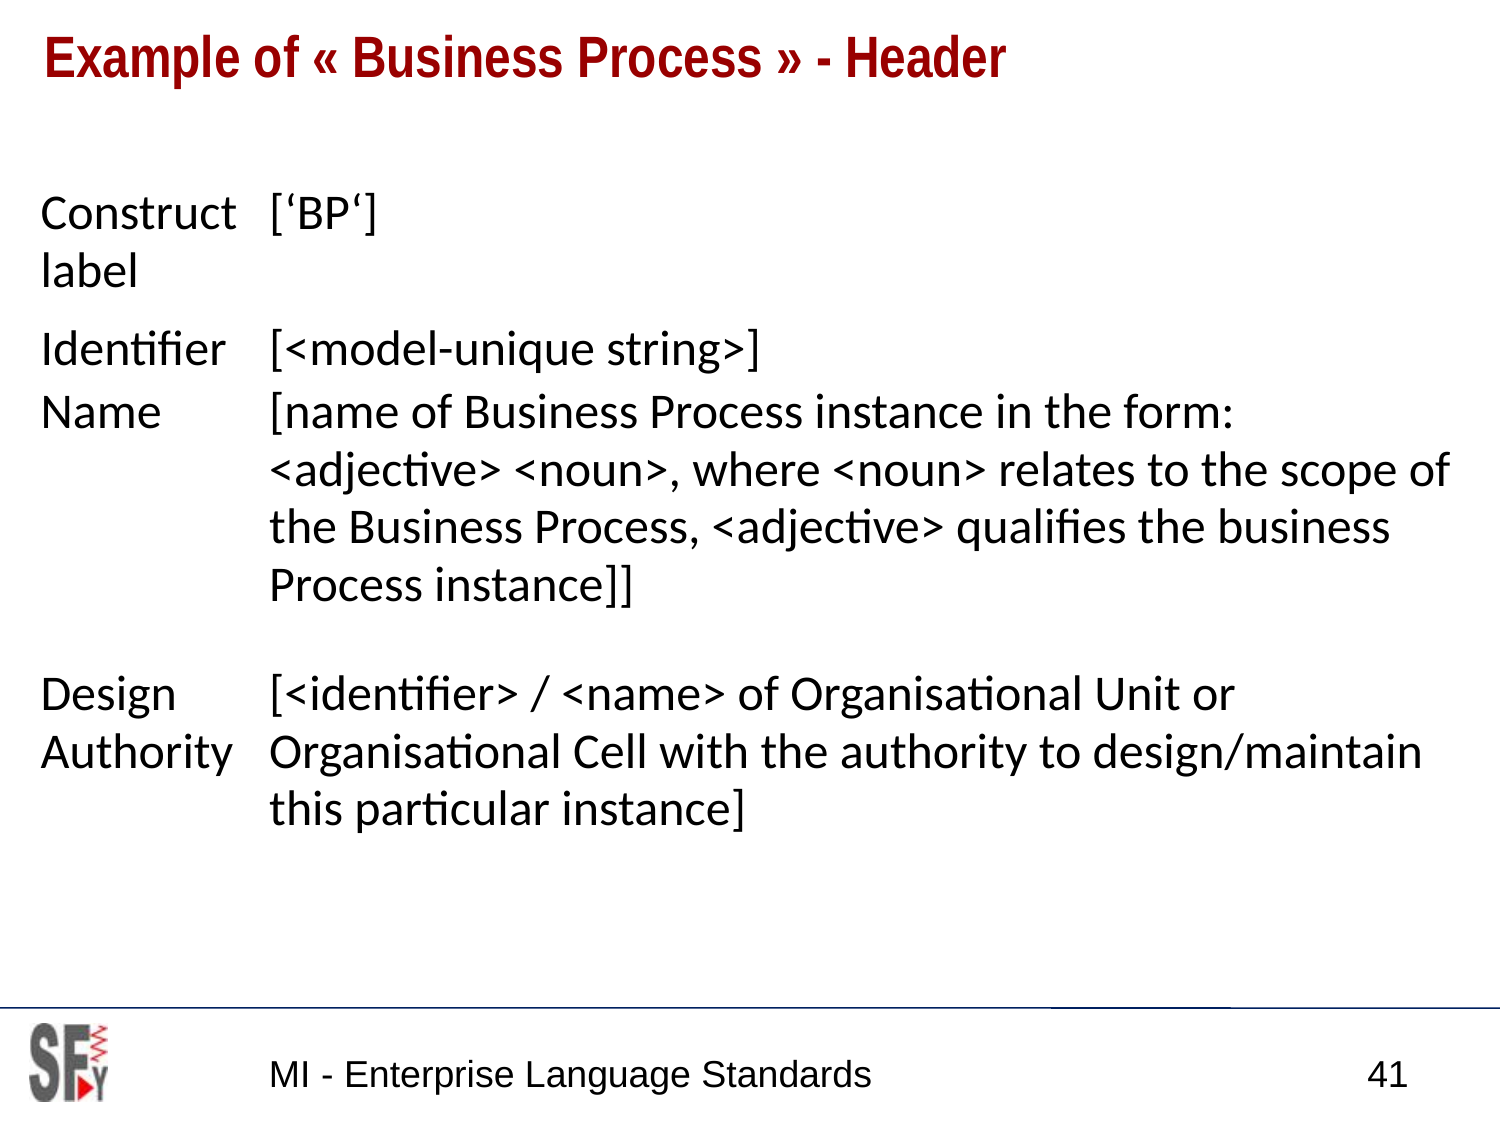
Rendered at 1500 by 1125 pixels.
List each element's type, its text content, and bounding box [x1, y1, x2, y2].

table_cell [name of Business Process instance in the form: <adjective> <noun>, where <noun> relates to the scope of the Business Process, <adjective> qualifies the business Process instance]] [258, 384, 1475, 666]
slide_number <numéro> [1352, 1034, 1490, 1103]
footer MI - Enterprise Language Standards [253, 1034, 1336, 1103]
title Example of « Business Process » - Header [29, 12, 1471, 138]
table_header Construct label [29, 185, 258, 321]
table_cell Name [29, 384, 258, 666]
table_cell [<identifier> / <name> of Organisational Unit or Organisational Cell with the authority to design/maintain this particular instance] [258, 666, 1475, 875]
picture [29, 1023, 108, 1102]
table_cell Identifier [29, 321, 258, 384]
table_header [‘BP‘] [258, 185, 1475, 321]
table_cell Design Authority [29, 666, 258, 875]
table_cell [<model-unique string>] [258, 321, 1475, 384]
